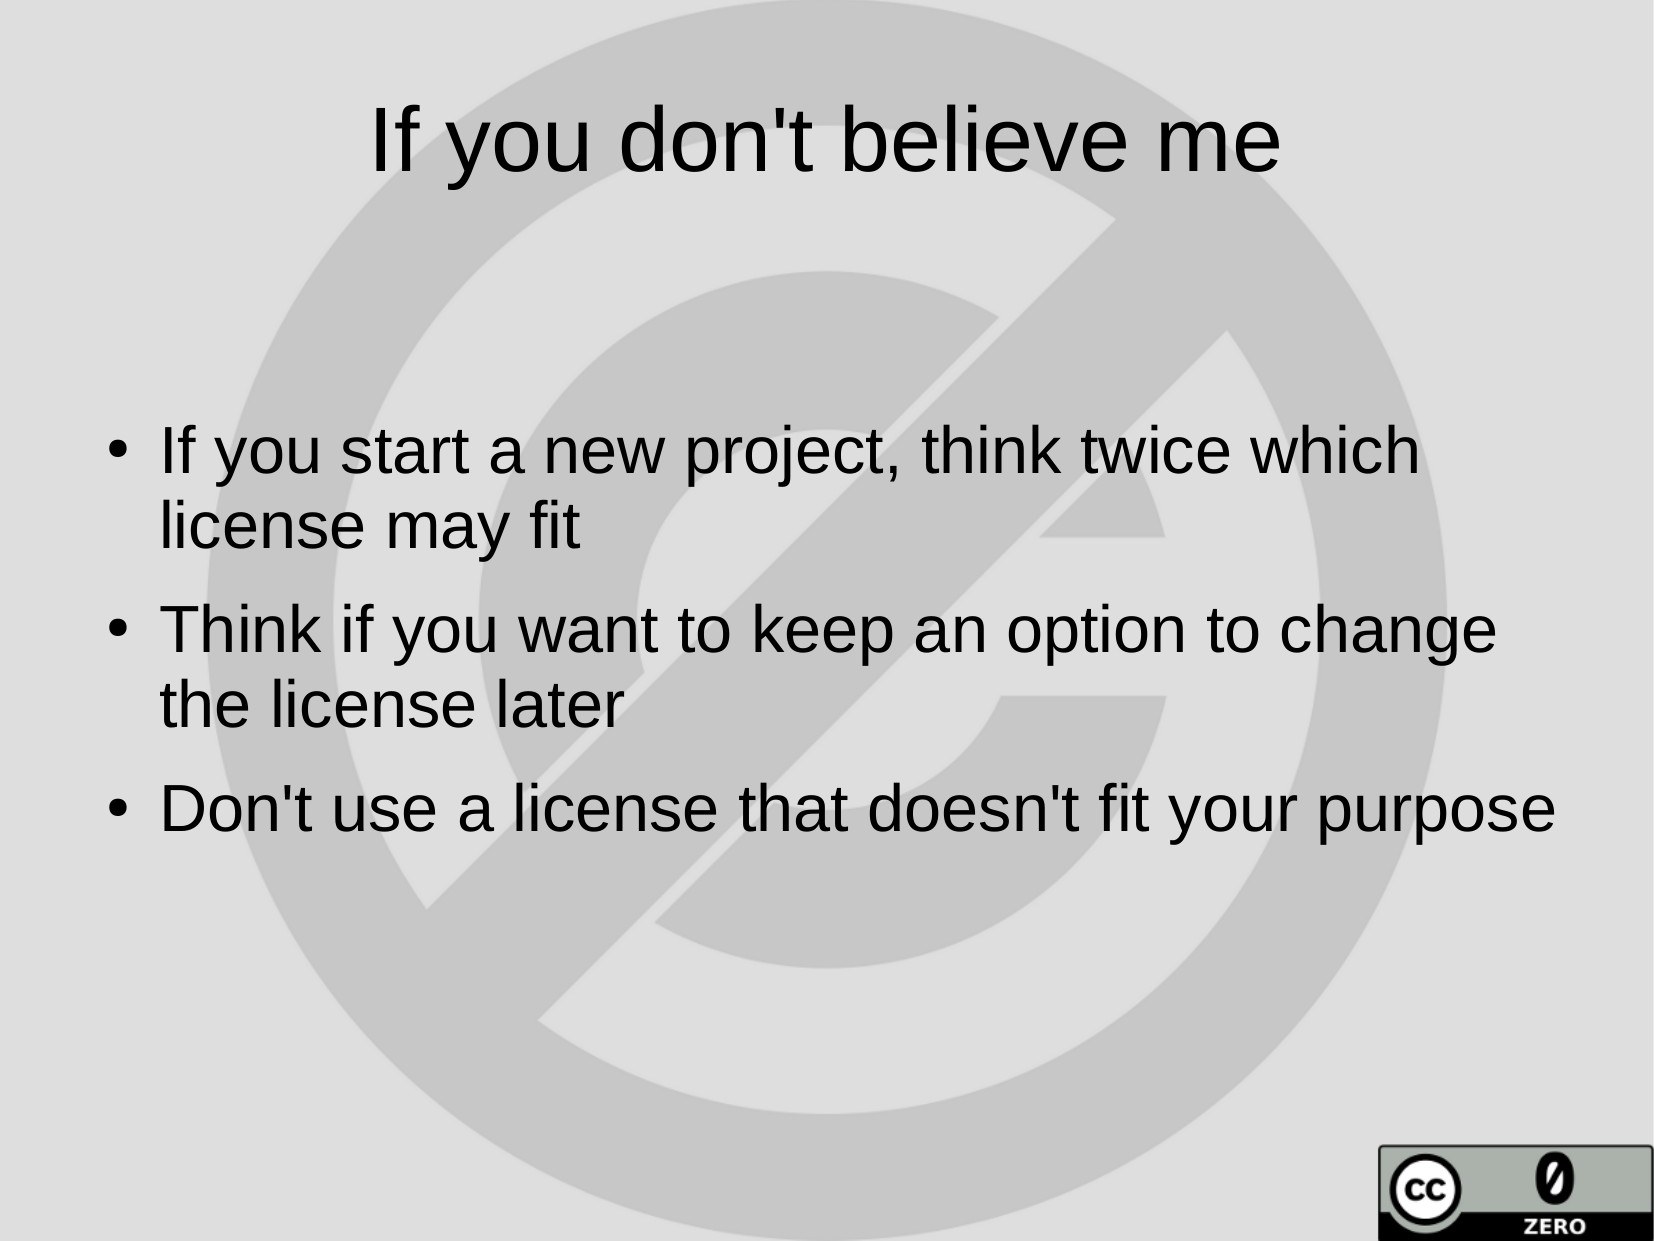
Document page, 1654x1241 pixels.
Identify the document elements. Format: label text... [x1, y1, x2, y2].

title If you don't believe me [59, 68, 1595, 212]
picture [0, 0, 1654, 1241]
list If you start a new project, think twice which license may fit Think if you want to keep an option to change the license later Don't use a license that doesn't fit your purpose [88, 413, 1571, 1094]
